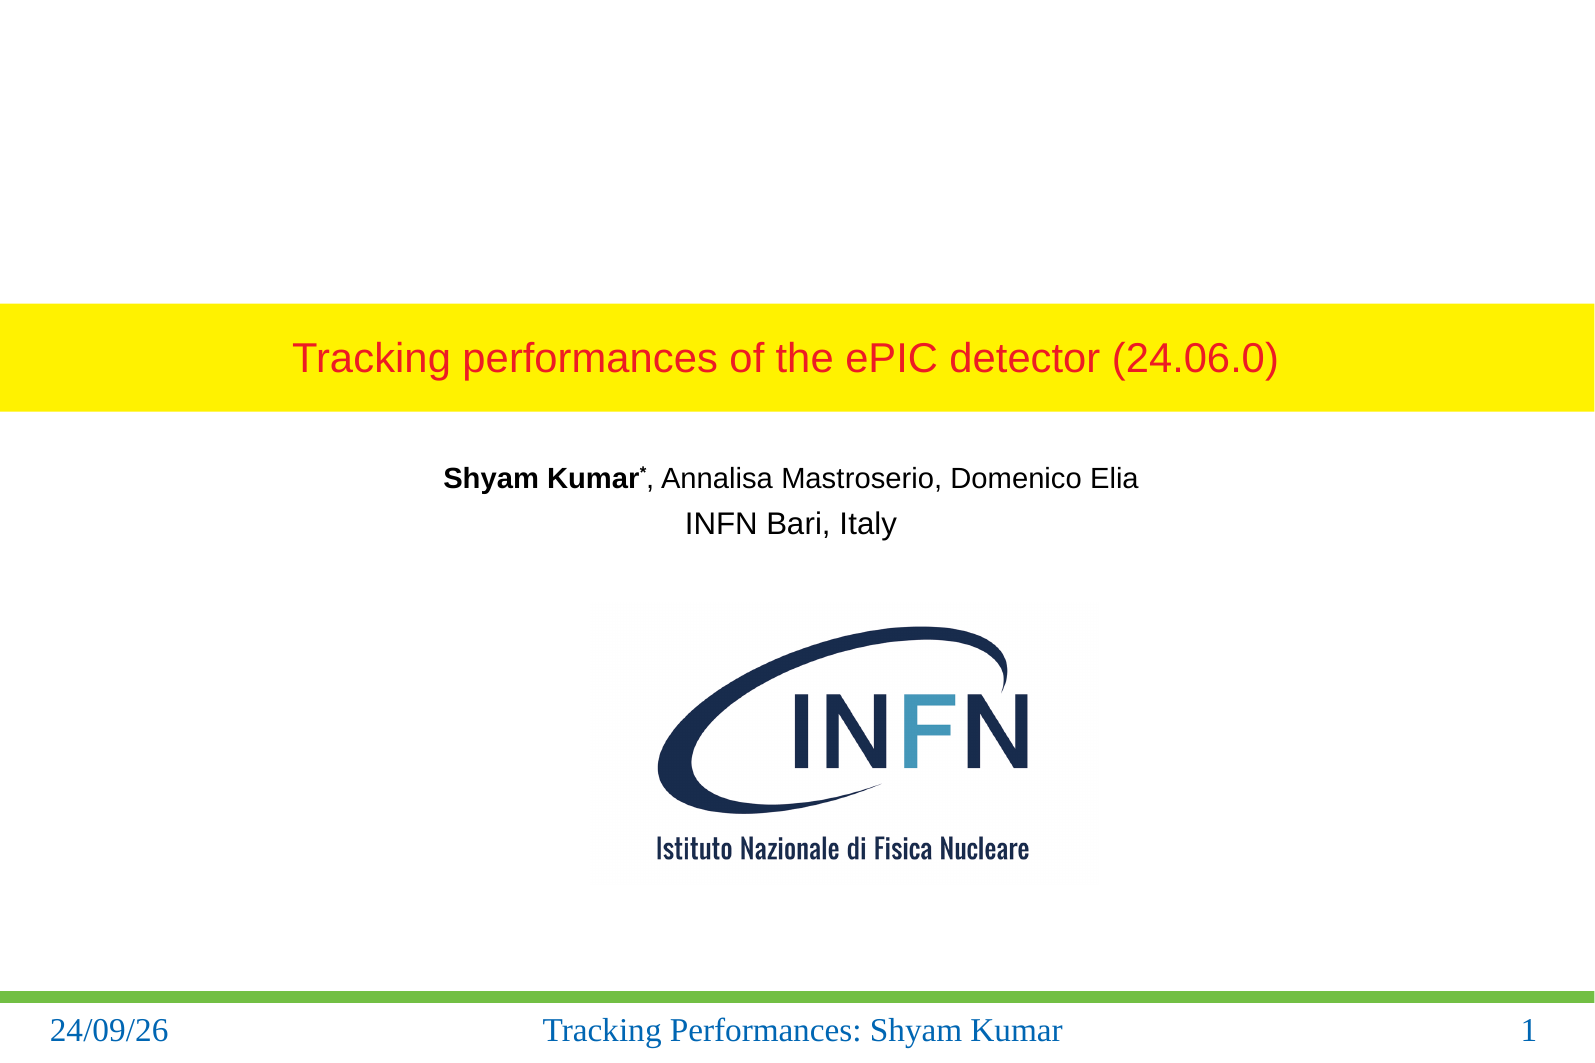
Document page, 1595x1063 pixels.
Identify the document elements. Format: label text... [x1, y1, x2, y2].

text_box Shyam Kumar*, Annalisa Mastroserio, Domenico Elia INFN Bari, Italy [0, 454, 1583, 674]
picture [590, 602, 1099, 885]
title Tracking performances of the ePIC detector (24.06.0) [0, 303, 1595, 412]
